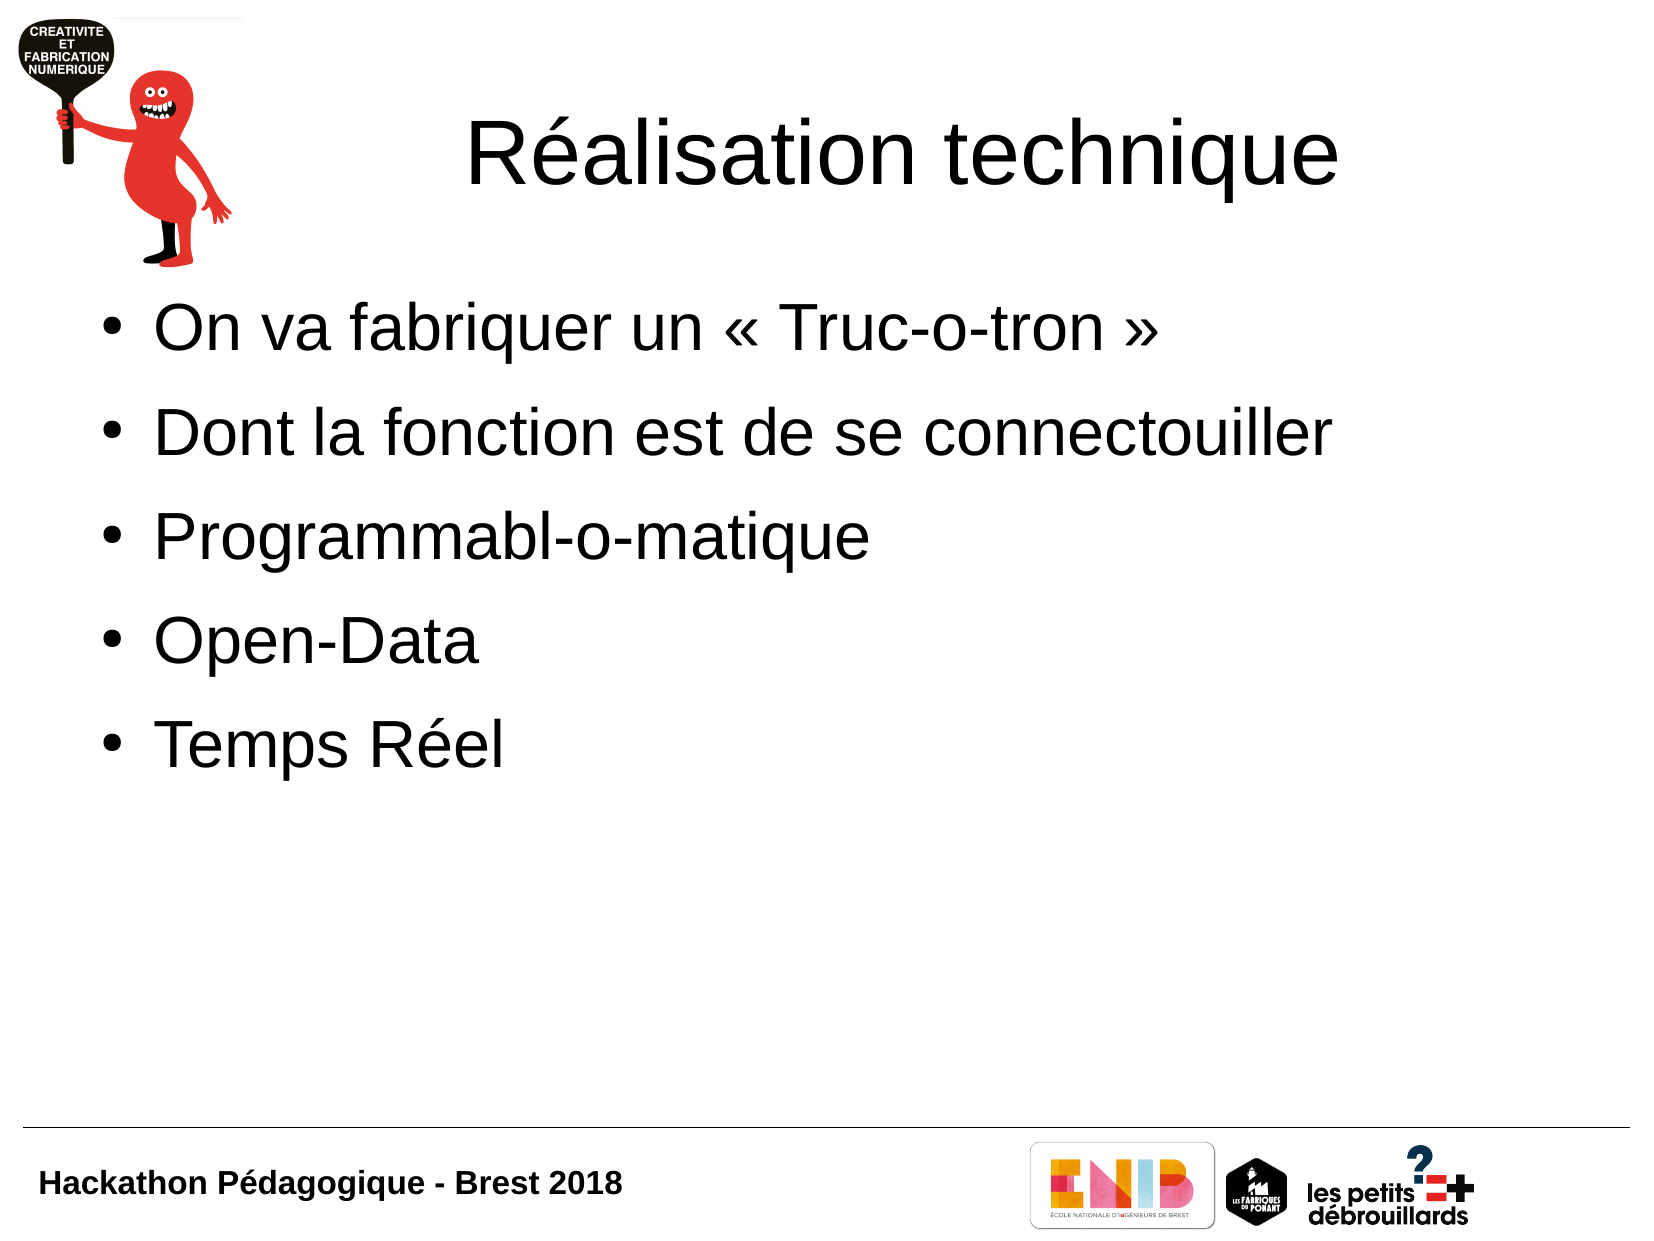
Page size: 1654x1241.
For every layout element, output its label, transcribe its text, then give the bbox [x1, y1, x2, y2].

picture [1015, 1127, 1287, 1241]
text_box Hackathon Pédagogique - Brest 2018 [23, 1157, 945, 1210]
list On va fabriquer un « Truc-o-tron » Dont la fonction est de se connectouiller Programmabl-o-matique Open-Data Temps Réel [82, 290, 1571, 1109]
picture [15, 18, 243, 269]
title Réalisation technique [236, 49, 1571, 257]
picture [1308, 1145, 1474, 1225]
